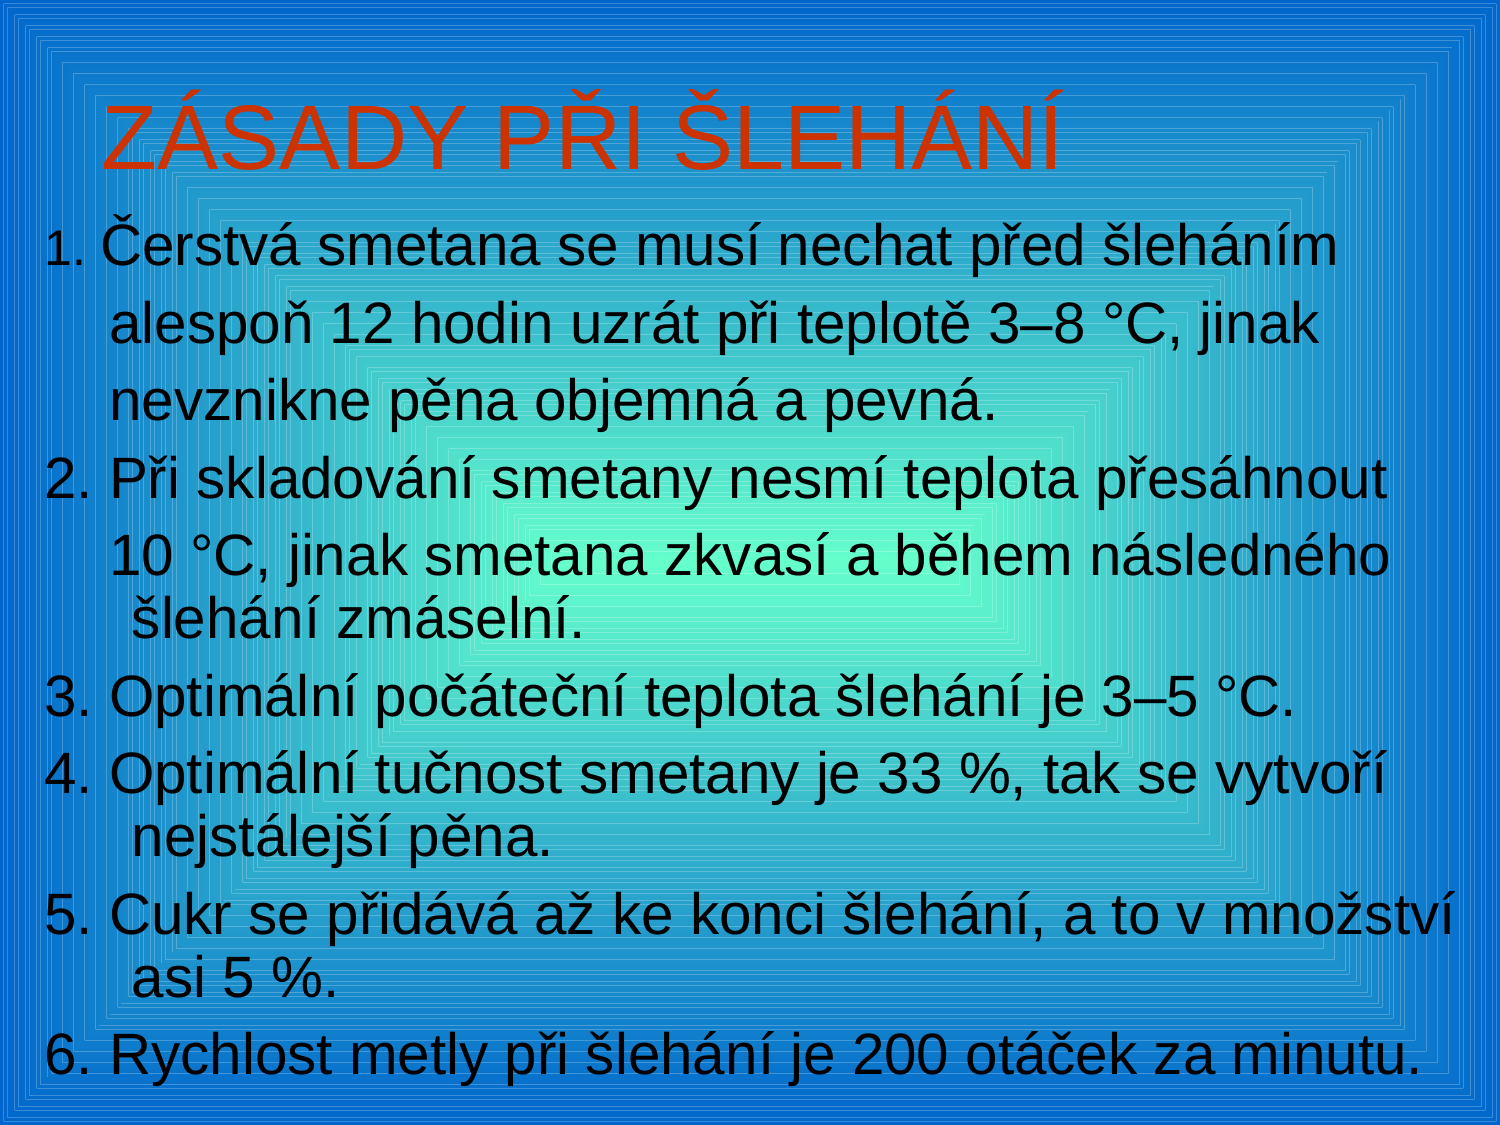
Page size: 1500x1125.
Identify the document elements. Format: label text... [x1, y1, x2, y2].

title ZÁSADY PŘI ŠLEHÁNÍ [74, 45, 1093, 207]
list 1. Čerstvá smetana se musí nechat před šleháním alespoň 12 hodin uzrát při teplotě 3–8 °C, jinak nevznikne pěna objemná a pevná. 2. Při skladování smetany nesmí teplota přesáhnout 10 °C, jinak smetana zkvasí a během následného šlehání zmáselní. 3. Optimální počáteční teplota šlehání je 3–5 °C. 4. Optimální tučnost smetany je 33 %, tak se vytvoří nejstálejší pěna. 5. Cukr se přidává až ke konci šlehání, a to v množství asi 5 %. 6. Rychlost metly při šlehání je 200 otáček za minutu. [29, 207, 1500, 1125]
